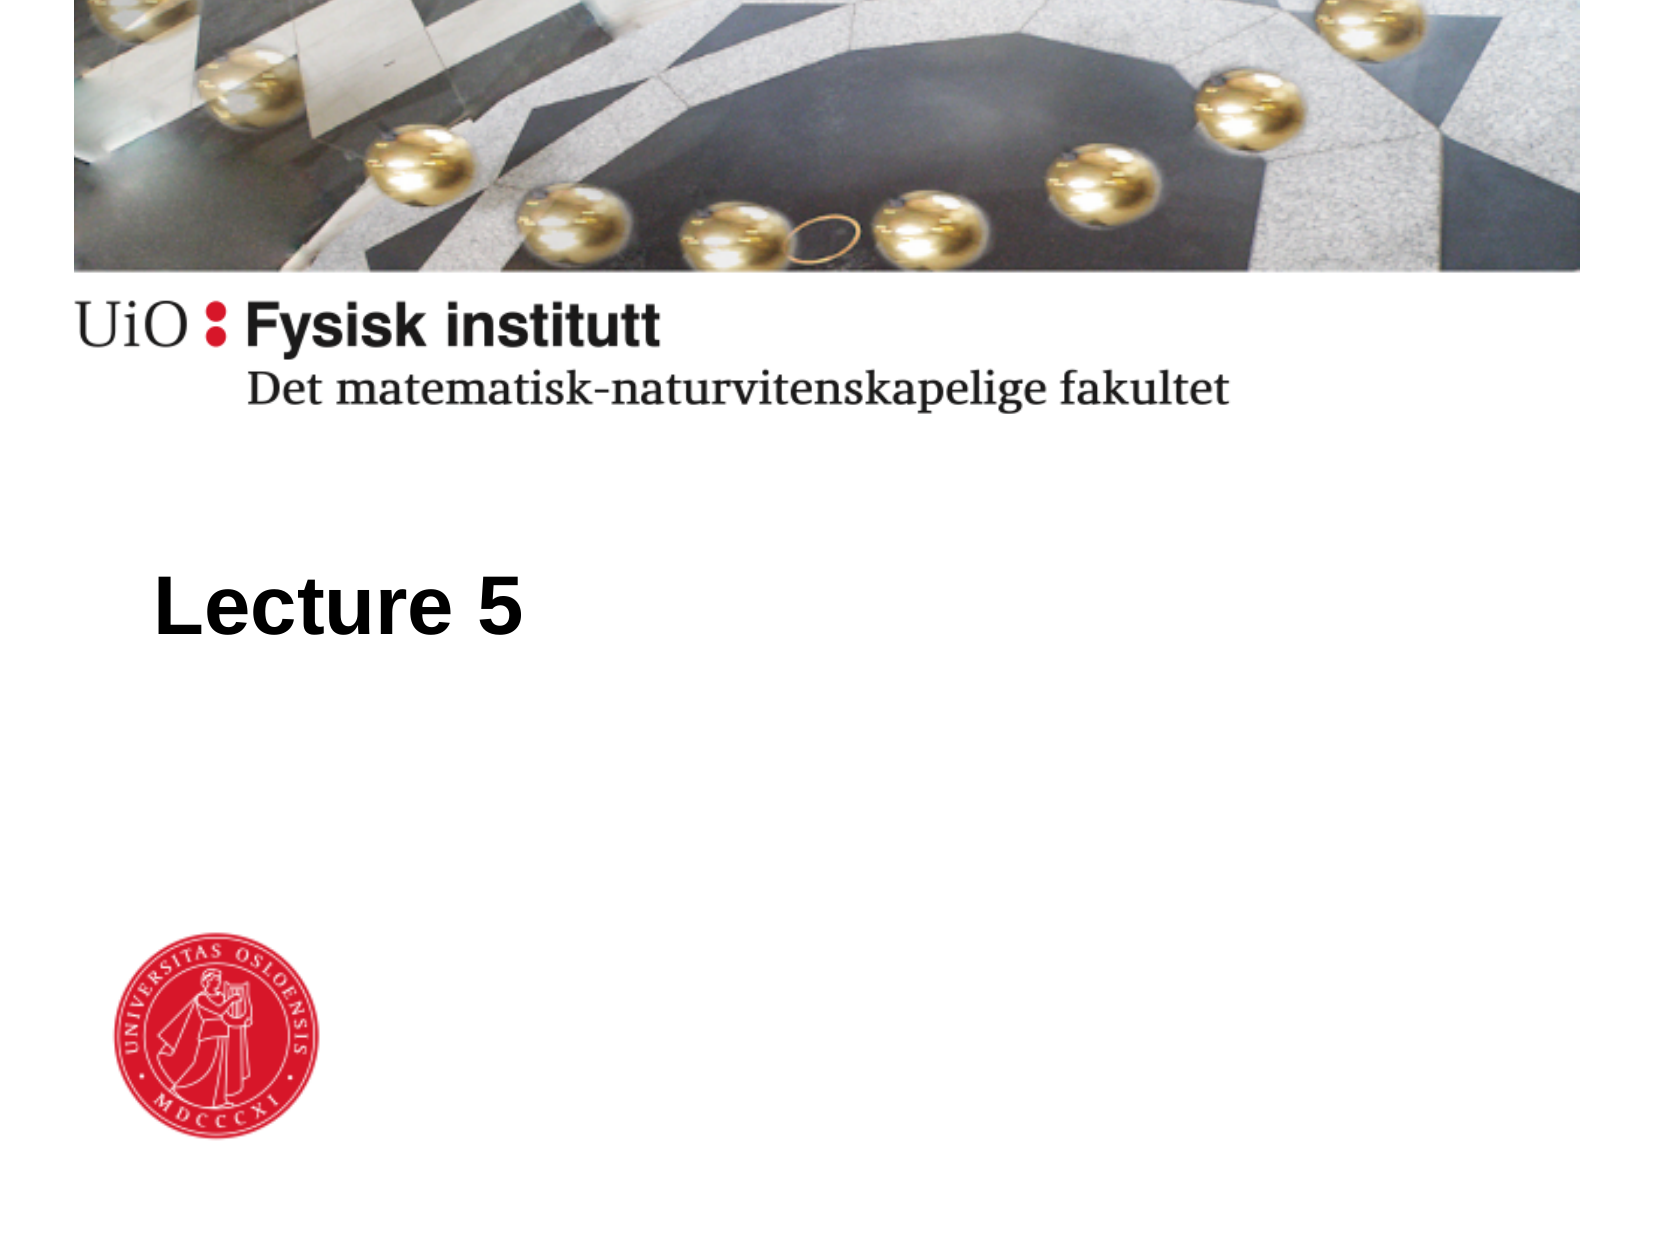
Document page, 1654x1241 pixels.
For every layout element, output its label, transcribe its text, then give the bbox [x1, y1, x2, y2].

subtitle Lecture 5 [153, 512, 1418, 699]
picture [74, 0, 1580, 280]
picture [109, 927, 326, 1147]
picture [72, 292, 1238, 420]
